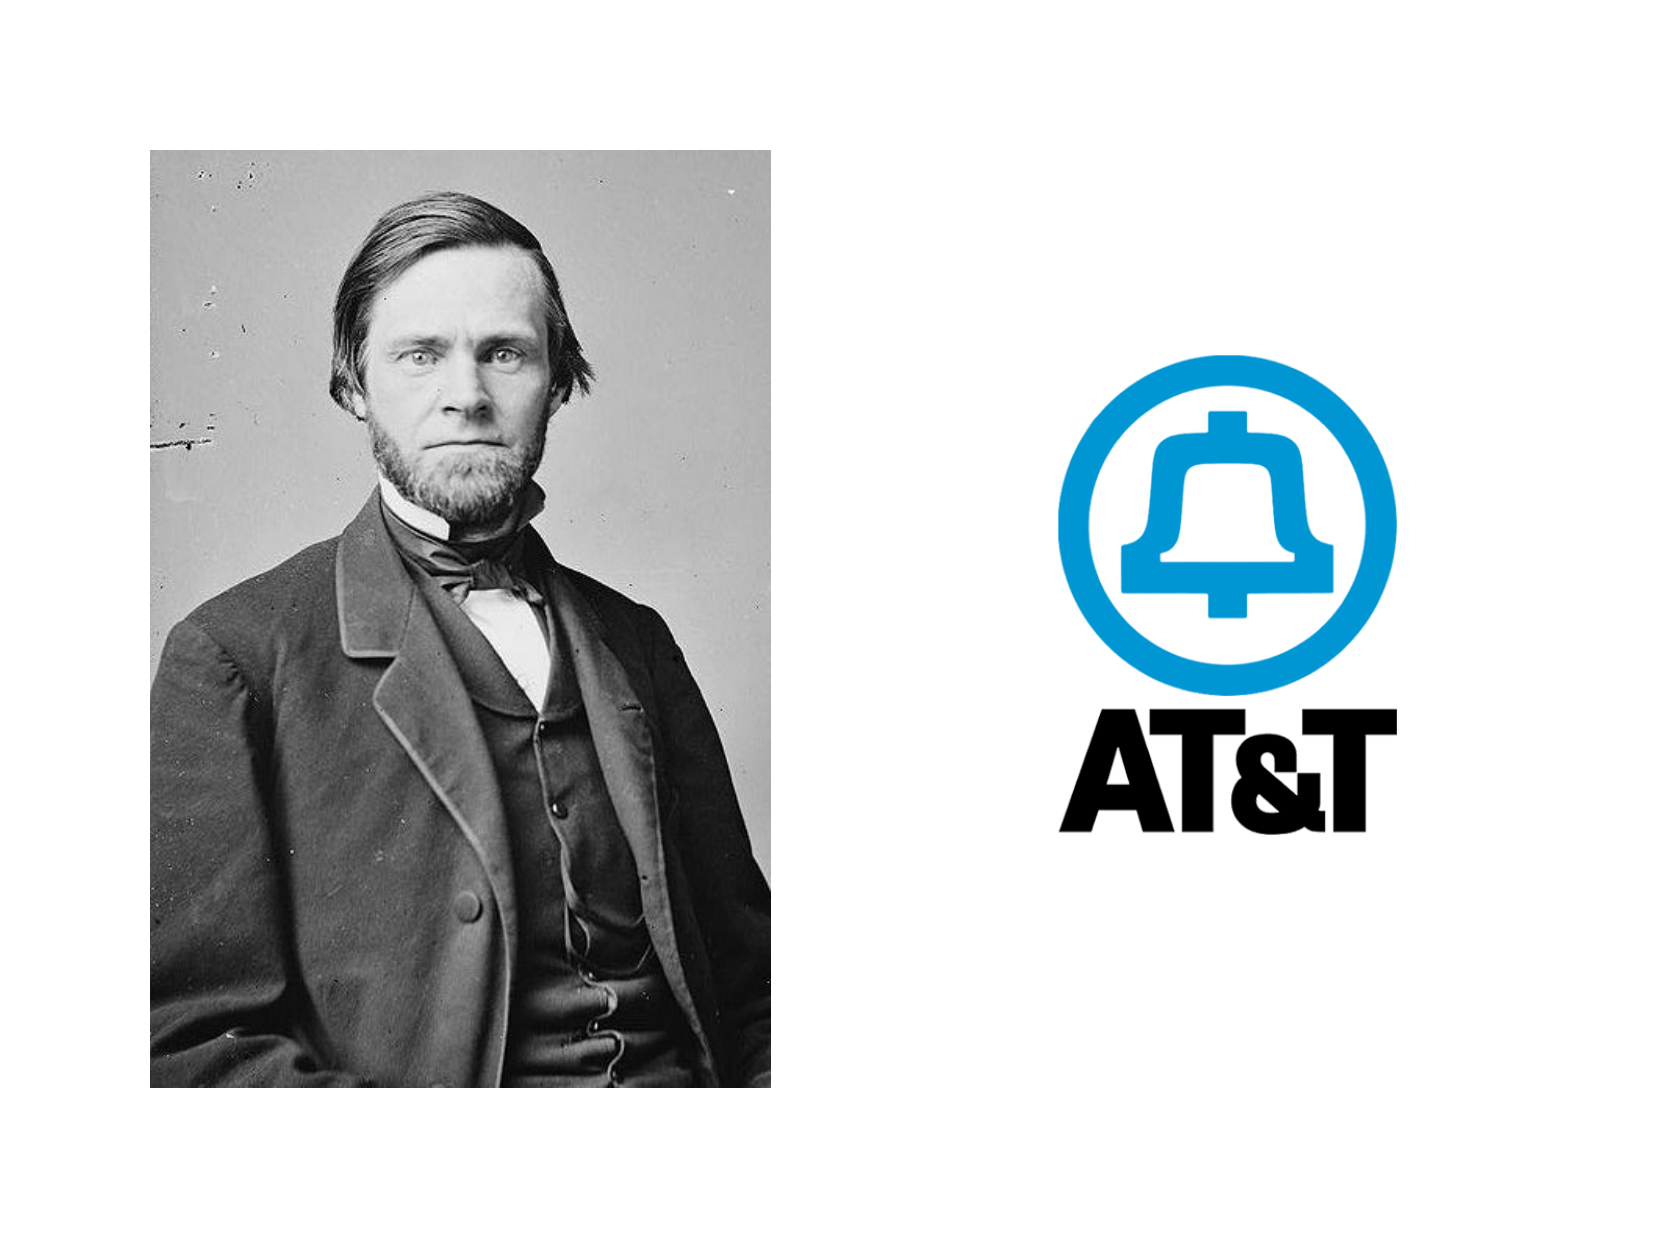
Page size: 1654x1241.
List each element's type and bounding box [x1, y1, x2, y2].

picture [150, 150, 771, 1088]
picture [1050, 347, 1424, 863]
